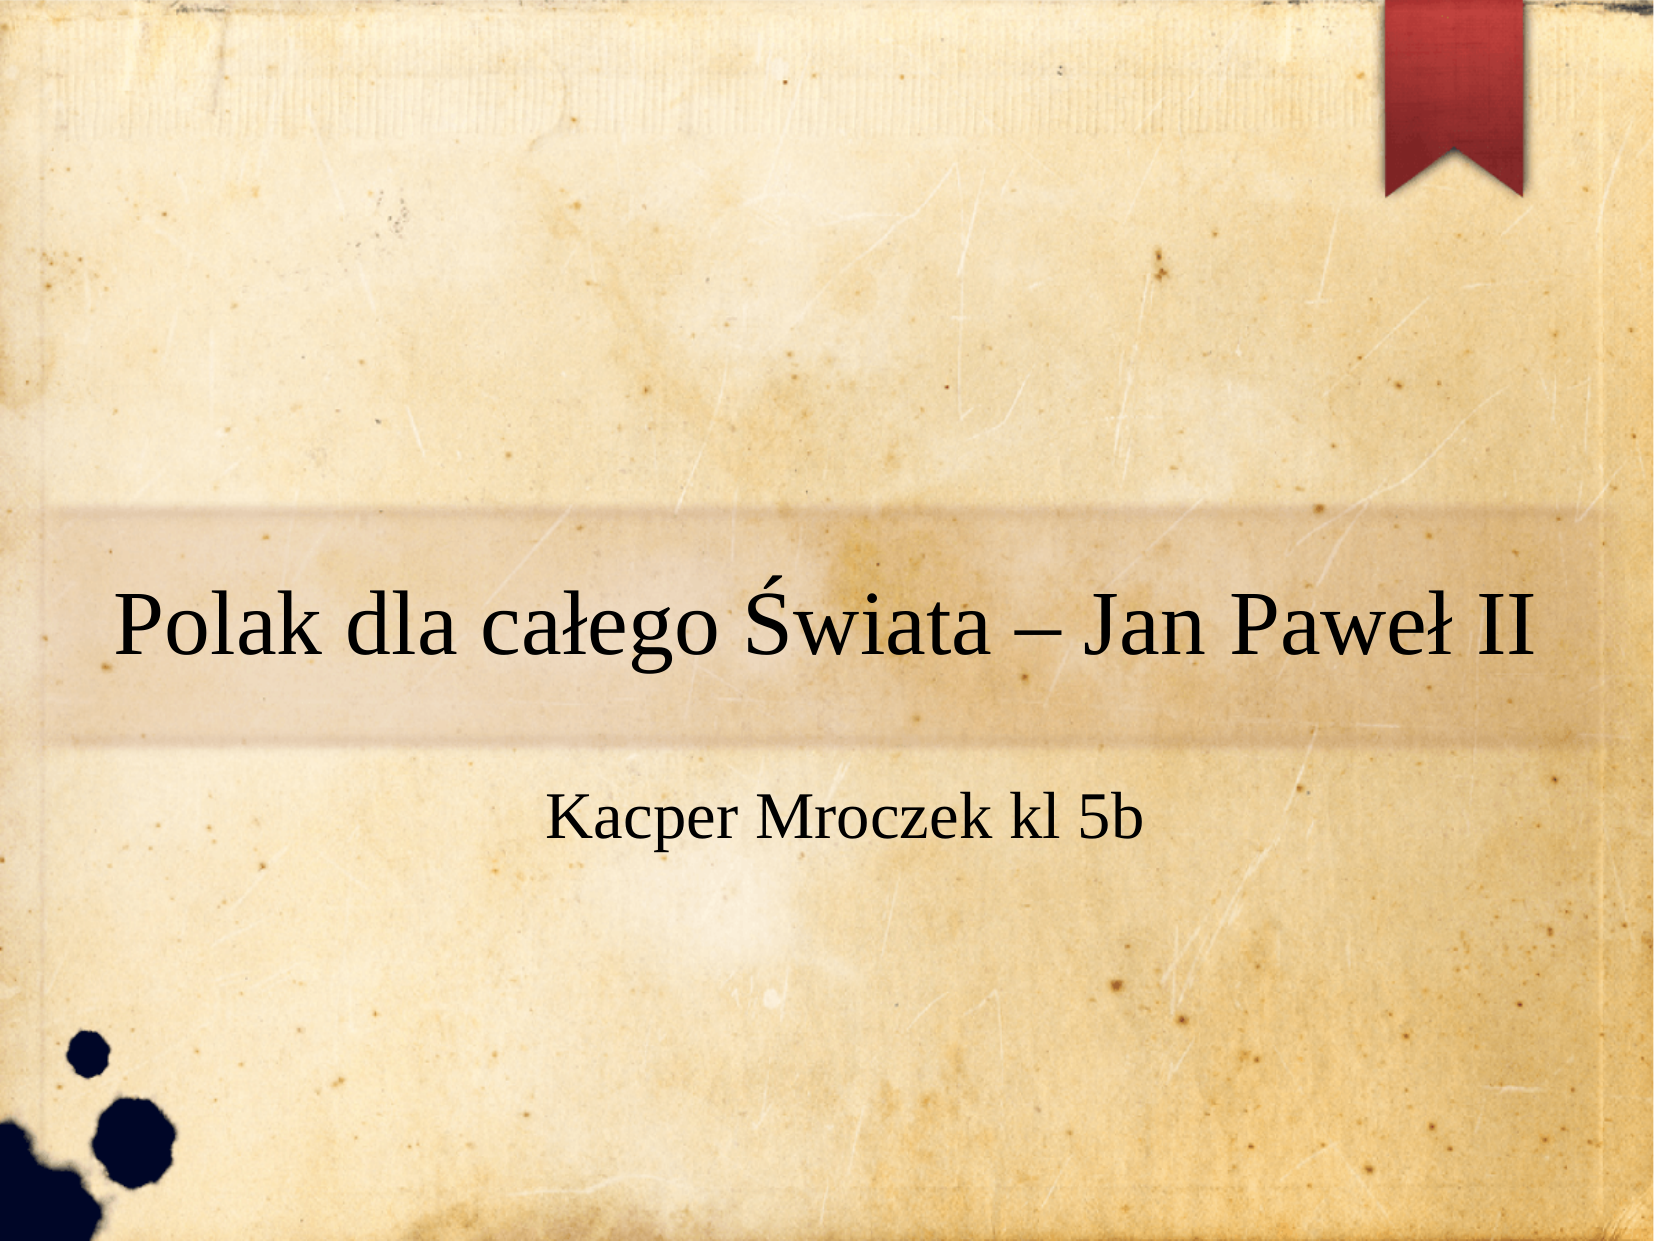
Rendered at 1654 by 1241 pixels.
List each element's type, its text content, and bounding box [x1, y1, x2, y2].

picture [0, 0, 1654, 1241]
title Polak dla całego Świata – Jan Paweł II [82, 519, 1571, 727]
list Kacper Mroczek kl 5b [82, 779, 1538, 1111]
